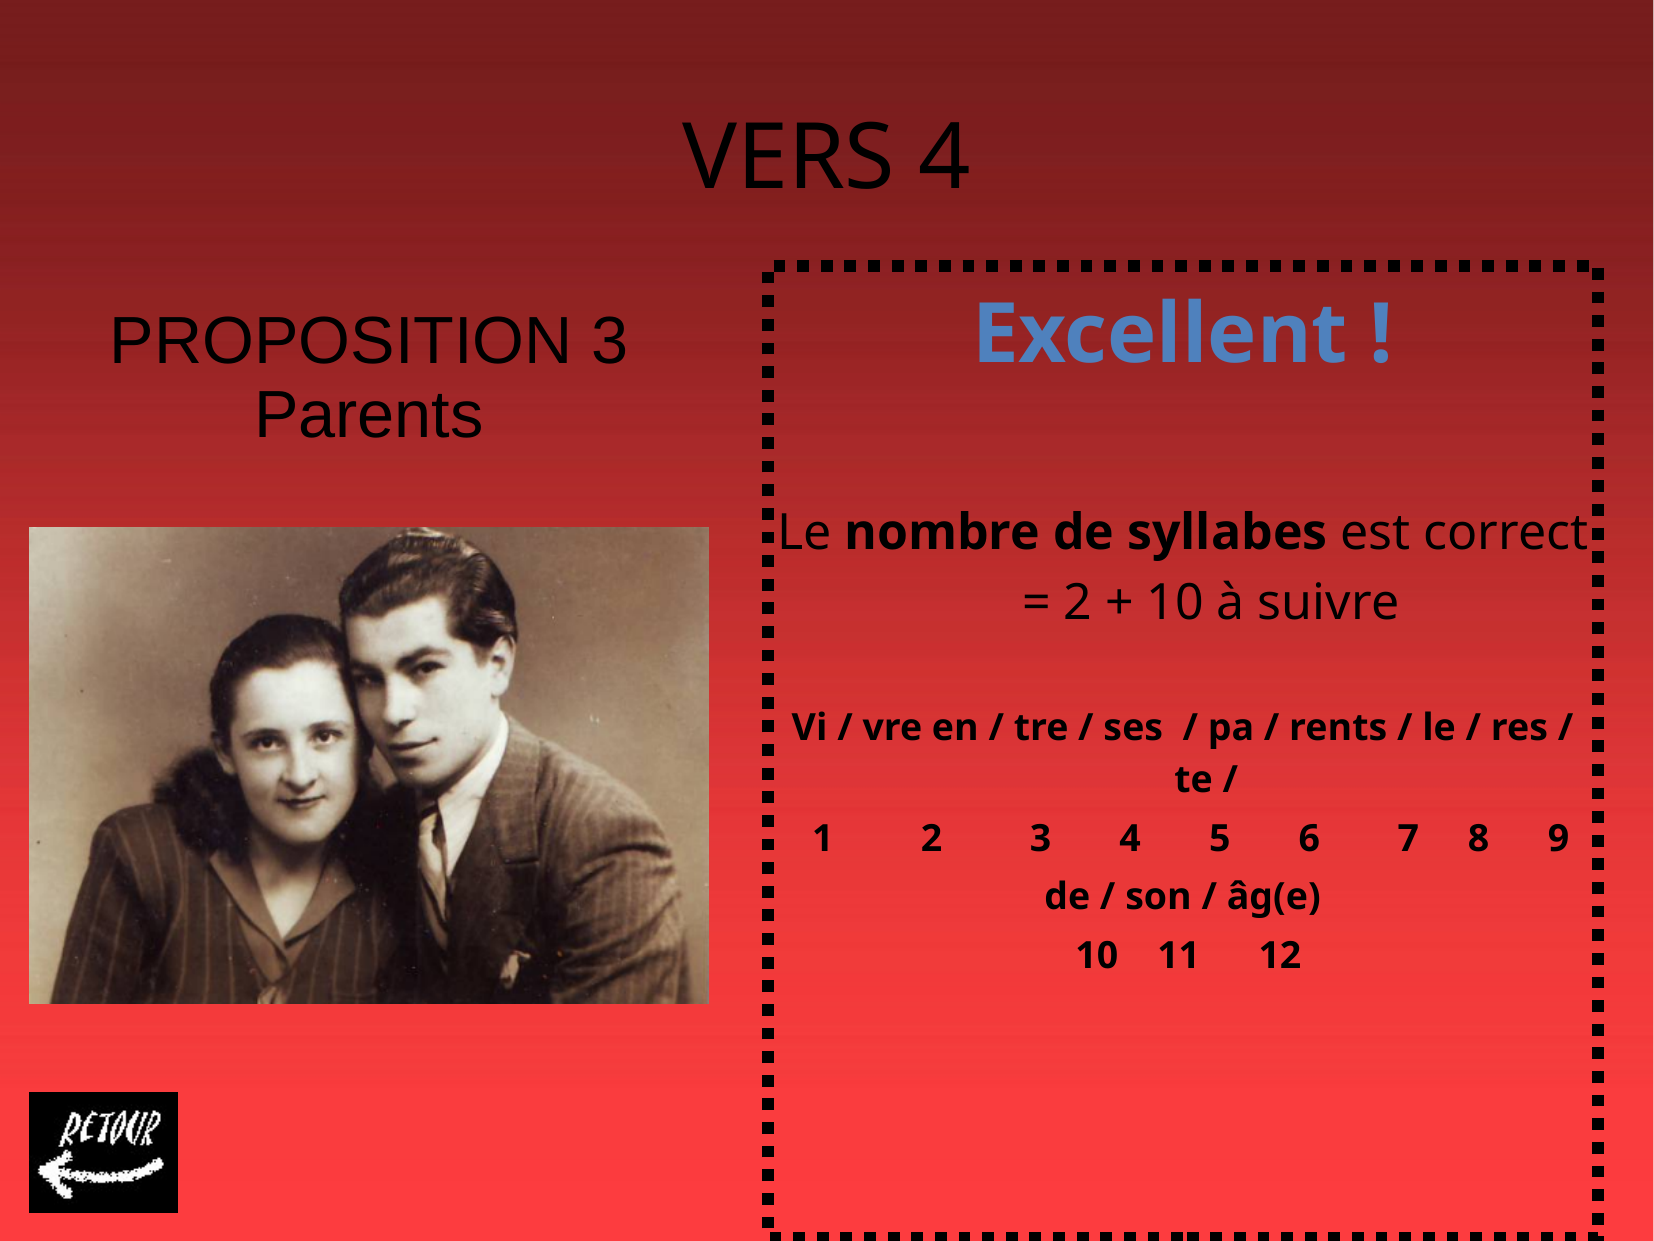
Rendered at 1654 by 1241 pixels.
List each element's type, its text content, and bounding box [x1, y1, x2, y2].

text_box PROPOSITION 3 Parents [88, 295, 650, 460]
picture [0, 0, 1654, 1241]
list Excellent ! Le nombre de syllabes est correct = 2 + 10 à suivre Vi / vre en / tre / ses / pa / rents / le / res / te / 1 2 3 4 5 6 7 8 9 de / son / âg(e) 10 11 12 [767, 265, 1599, 1101]
title VERS 4 [82, 56, 1571, 250]
